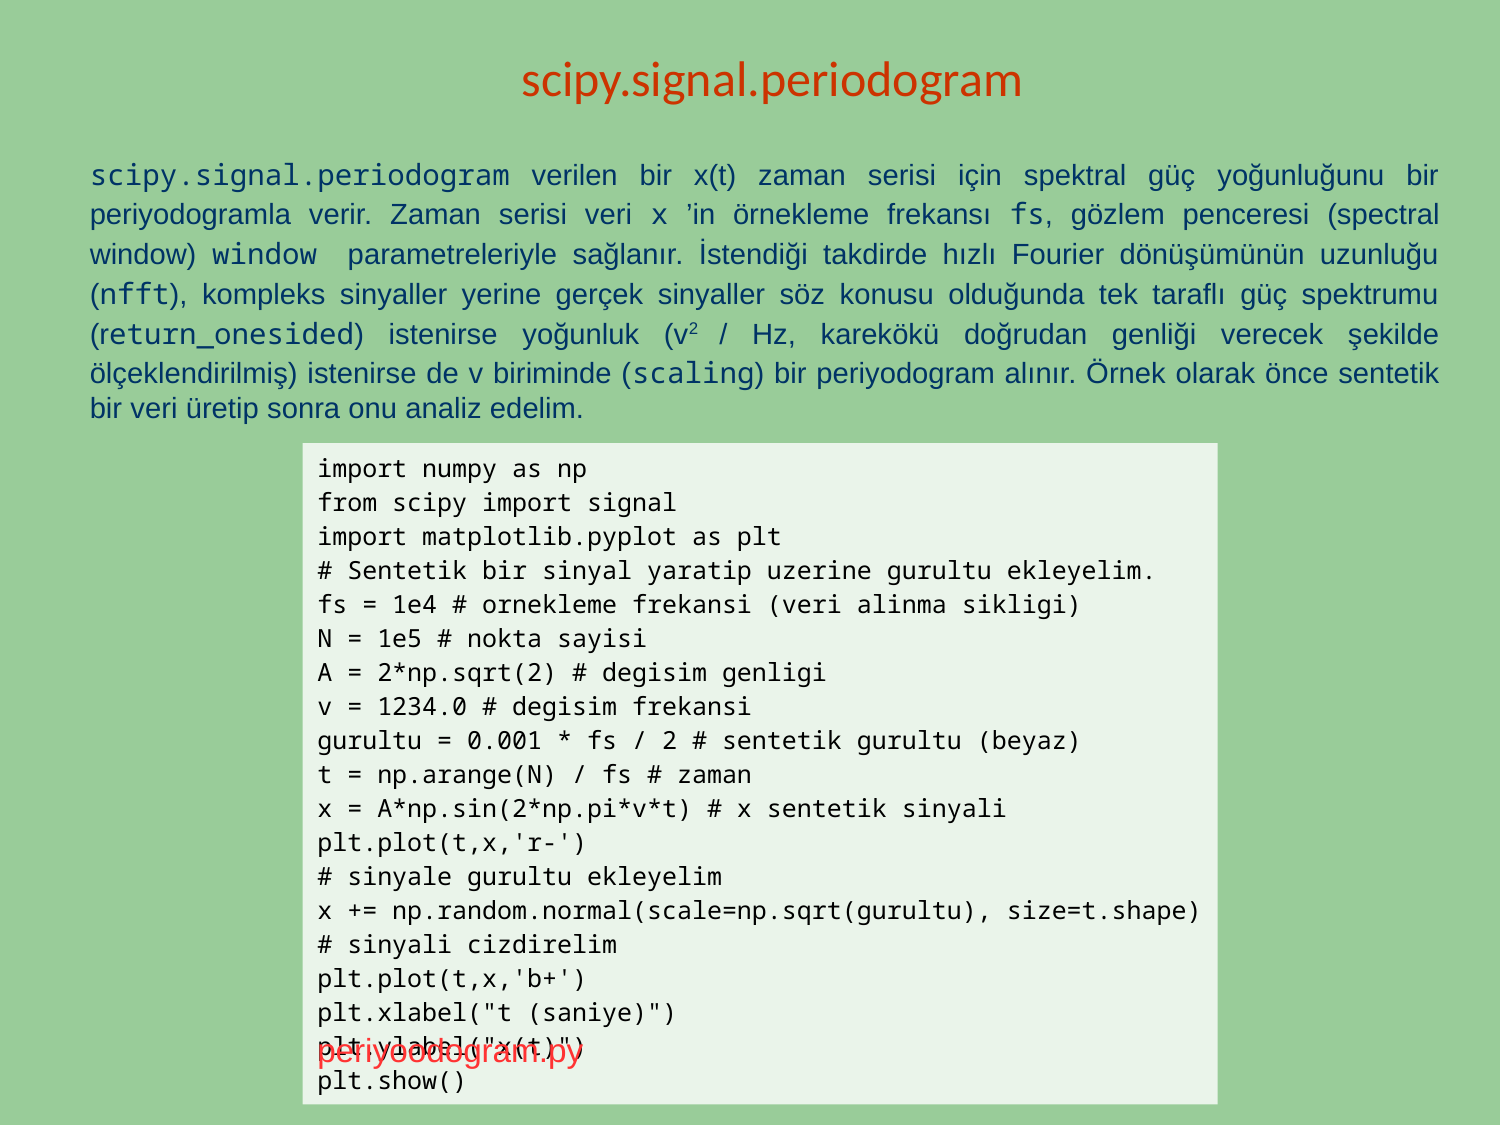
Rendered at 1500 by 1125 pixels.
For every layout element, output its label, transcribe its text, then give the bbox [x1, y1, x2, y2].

title scipy.signal.periodogram [135, 28, 1410, 141]
text_box import numpy as np from scipy import signal import matplotlib.pyplot as plt # Sentetik bir sinyal yaratip uzerine gurultu ekleyelim. fs = 1e4 # ornekleme frekansi (veri alinma sikligi) N = 1e5 # nokta sayisi A = 2*np.sqrt(2) # degisim genligi v = 1234.0 # degisim frekansi gurultu = 0.001 * fs / 2 # sentetik gurultu (beyaz) t = np.arange(N) / fs # zaman x = A*np.sin(2*np.pi*v*t) # x sentetik sinyali plt.plot(t,x,'r-') # sinyale gurultu ekleyelim x += np.random.normal(scale=np.sqrt(gurultu), size=t.shape) # sinyali cizdirelim plt.plot(t,x,'b+') plt.xlabel("t (saniye)") plt.ylabel("x(t)") plt.show() [302, 443, 1218, 1021]
text_box scipy.signal.periodogram verilen bir x(t) zaman serisi için spektral güç yoğunluğunu bir periyodogramla verir. Zaman serisi veri x ’in örnekleme frekansı fs, gözlem penceresi (spectral window) window parametreleriyle sağlanır. İstendiği takdirde hızlı Fourier dönüşümünün uzunluğu (nfft), kompleks sinyaller yerine gerçek sinyaller söz konusu olduğunda tek taraflı güç spektrumu (return_onesided) istenirse yoğunluk (v2 / Hz, karekökü doğrudan genliği verecek şekilde ölçeklendirilmiş) istenirse de v biriminde (scaling) bir periyodogram alınır. Örnek olarak önce sentetik bir veri üretip sonra onu analiz edelim. [75, 146, 1456, 406]
text_box periyoodogram.py [302, 1025, 978, 1078]
